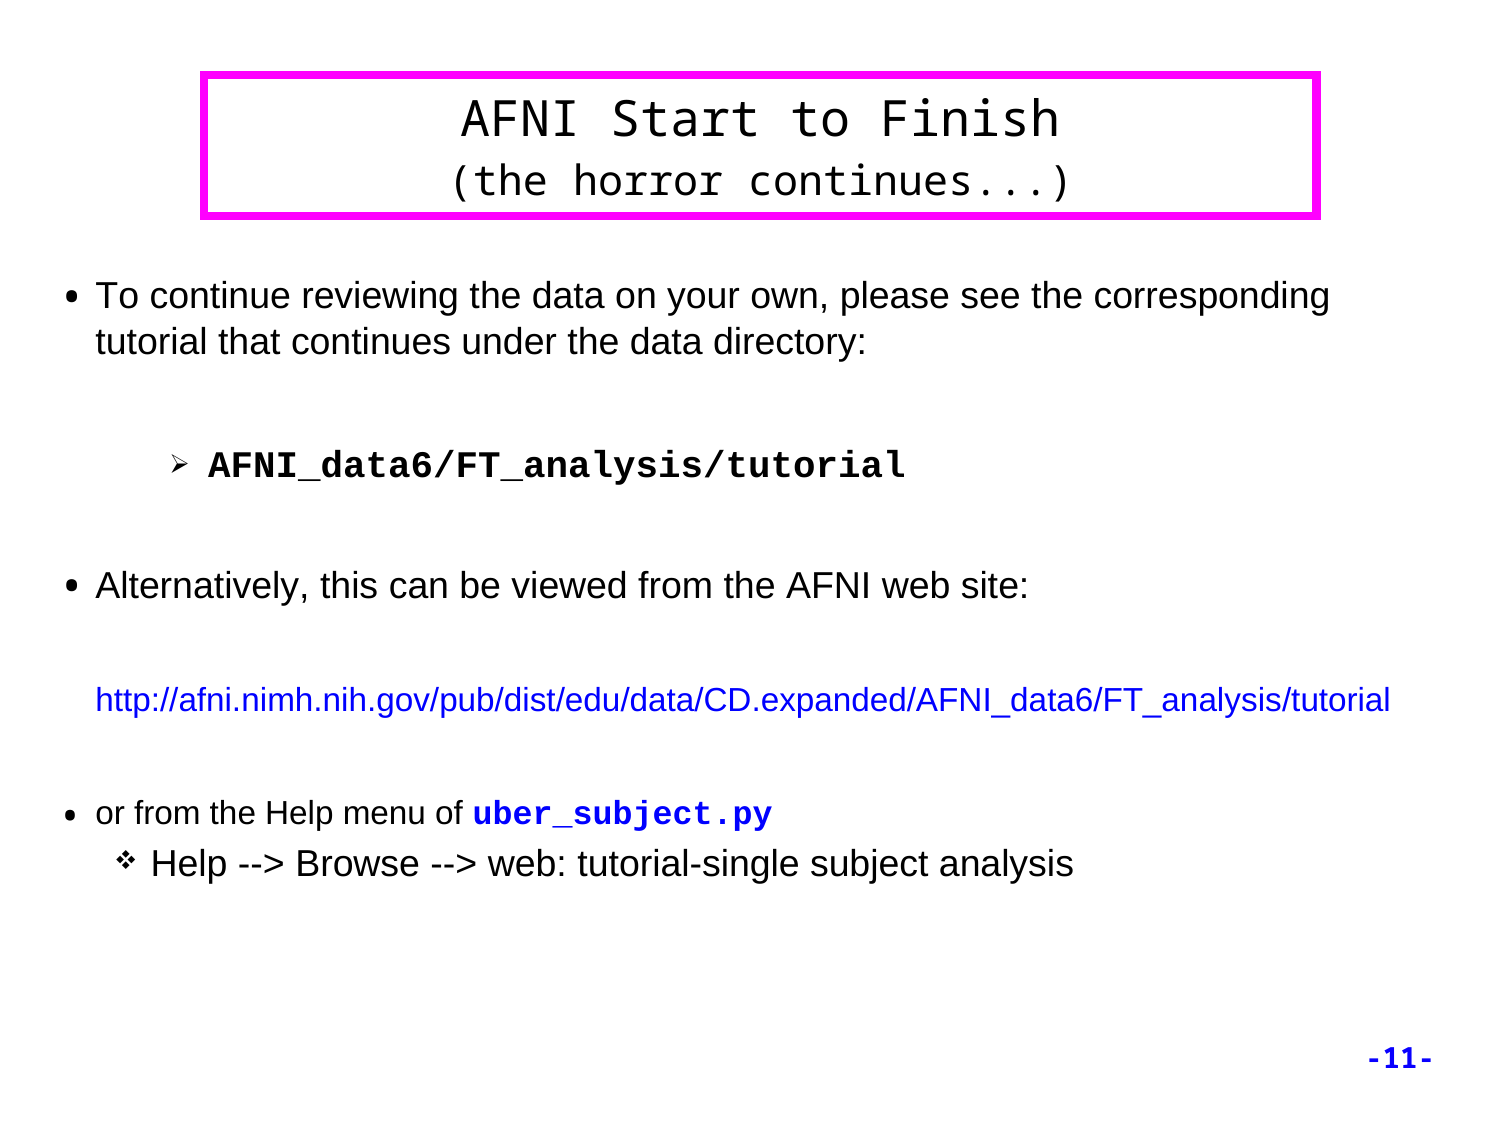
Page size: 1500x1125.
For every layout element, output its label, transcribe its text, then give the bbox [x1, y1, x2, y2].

title AFNI Start to Finish (the horror continues...) [204, 76, 1317, 215]
list To continue reviewing the data on your own, please see the corresponding tutorial that continues under the data directory: AFNI_data6/FT_analysis/tutorial Alternatively, this can be viewed from the AFNI web site: http://afni.nimh.nih.gov/pub/dist/edu/data/CD.expanded/AFNI_data6/FT_analysis/tutorial or from the Help menu of uber_subject.py Help --> Browse --> web: tutorial-single subject analysis [42, 262, 1453, 1005]
